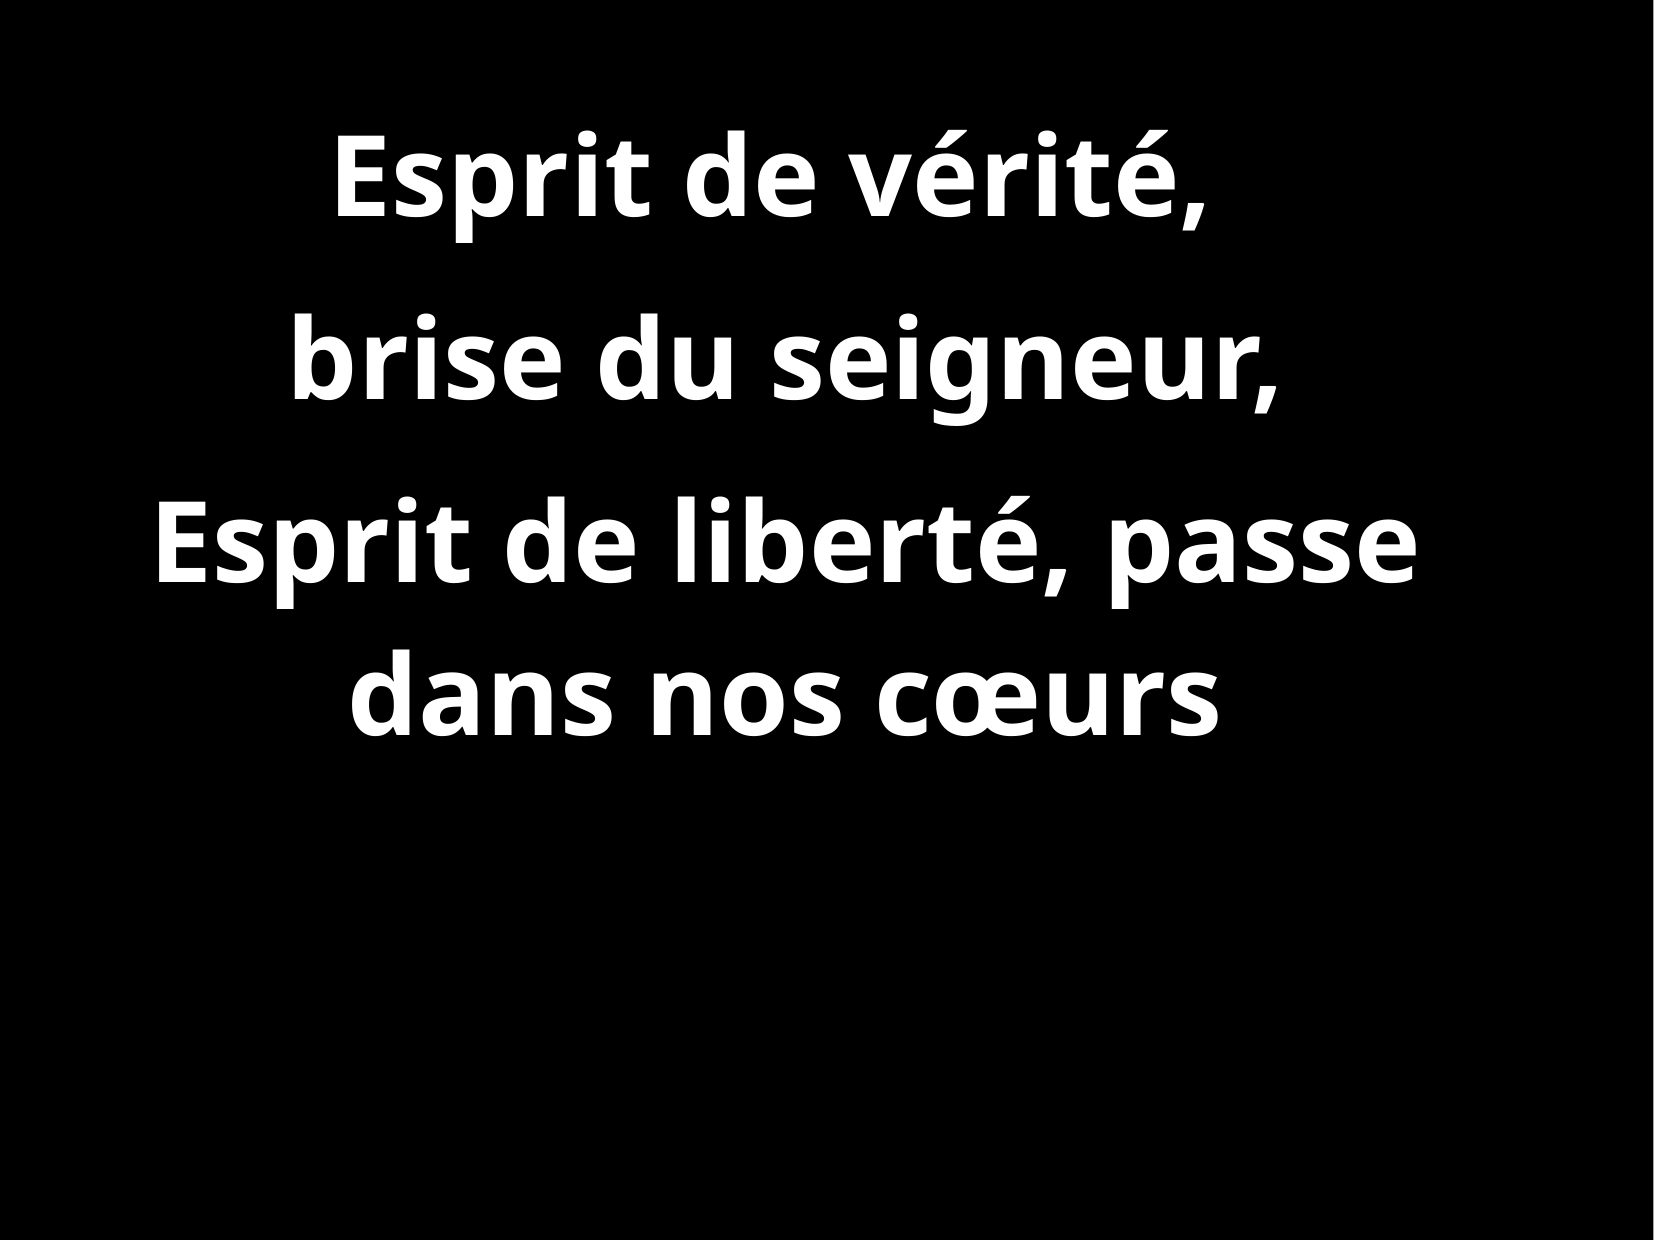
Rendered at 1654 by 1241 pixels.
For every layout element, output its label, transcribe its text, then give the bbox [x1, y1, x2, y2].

list Esprit de vérité, brise du seigneur, Esprit de liberté, passe dans nos cœurs [75, 96, 1425, 1040]
